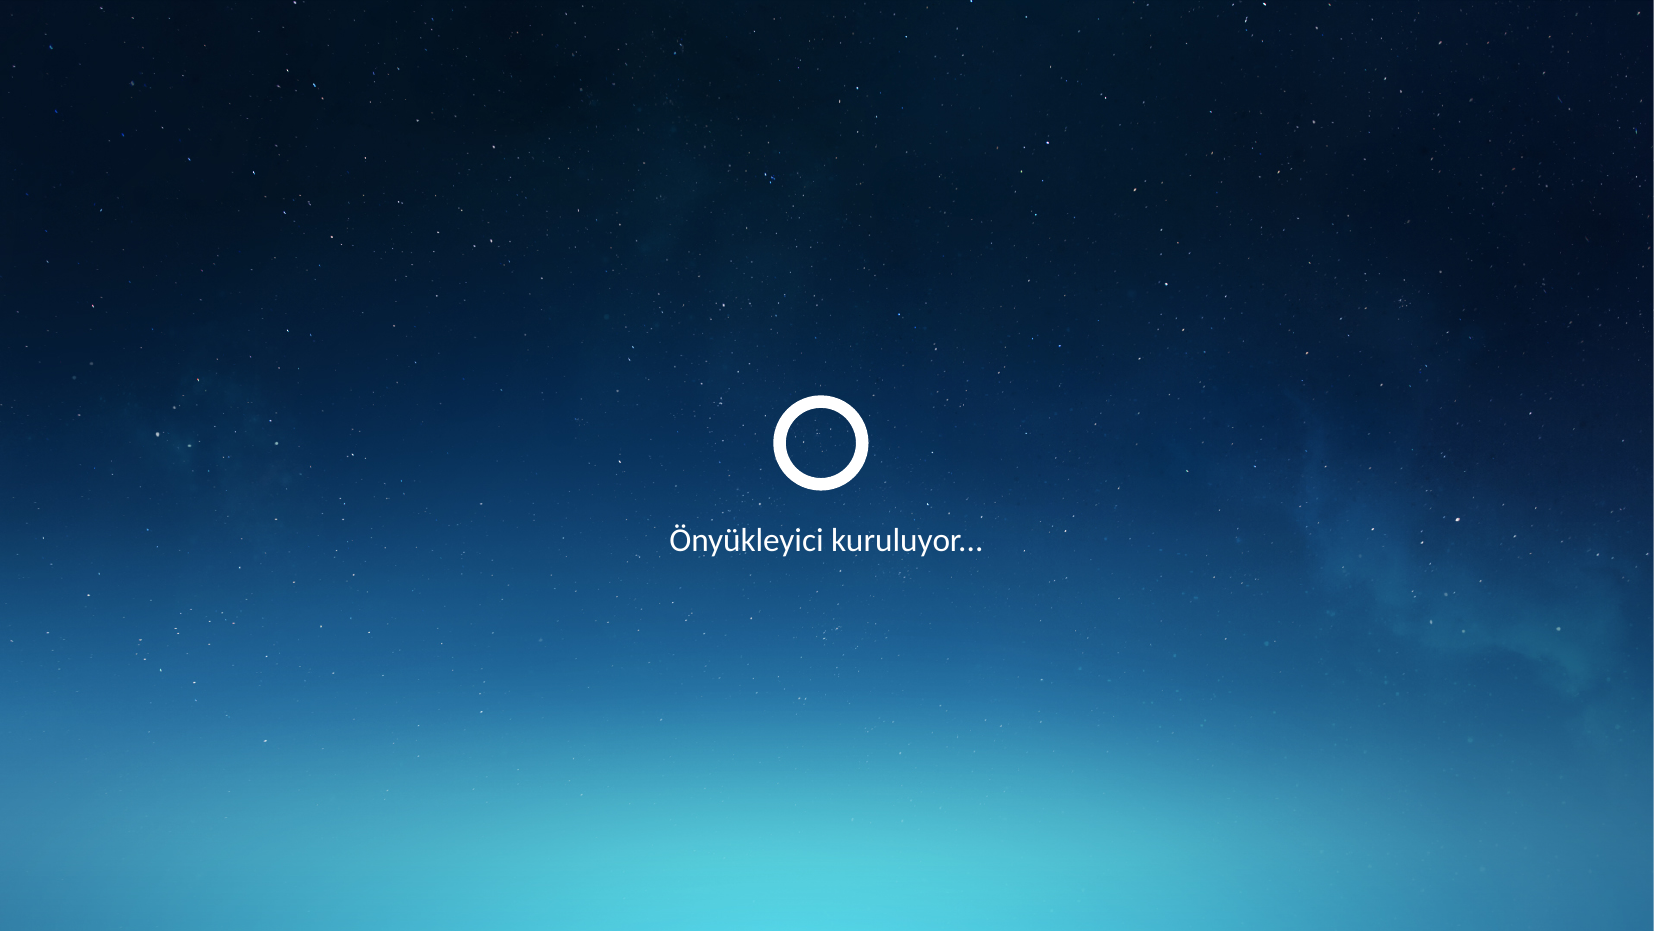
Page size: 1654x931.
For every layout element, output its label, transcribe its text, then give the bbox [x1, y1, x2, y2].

text_box Önyükleyici kuruluyor... [555, 518, 1099, 567]
picture [0, 0, 1654, 931]
